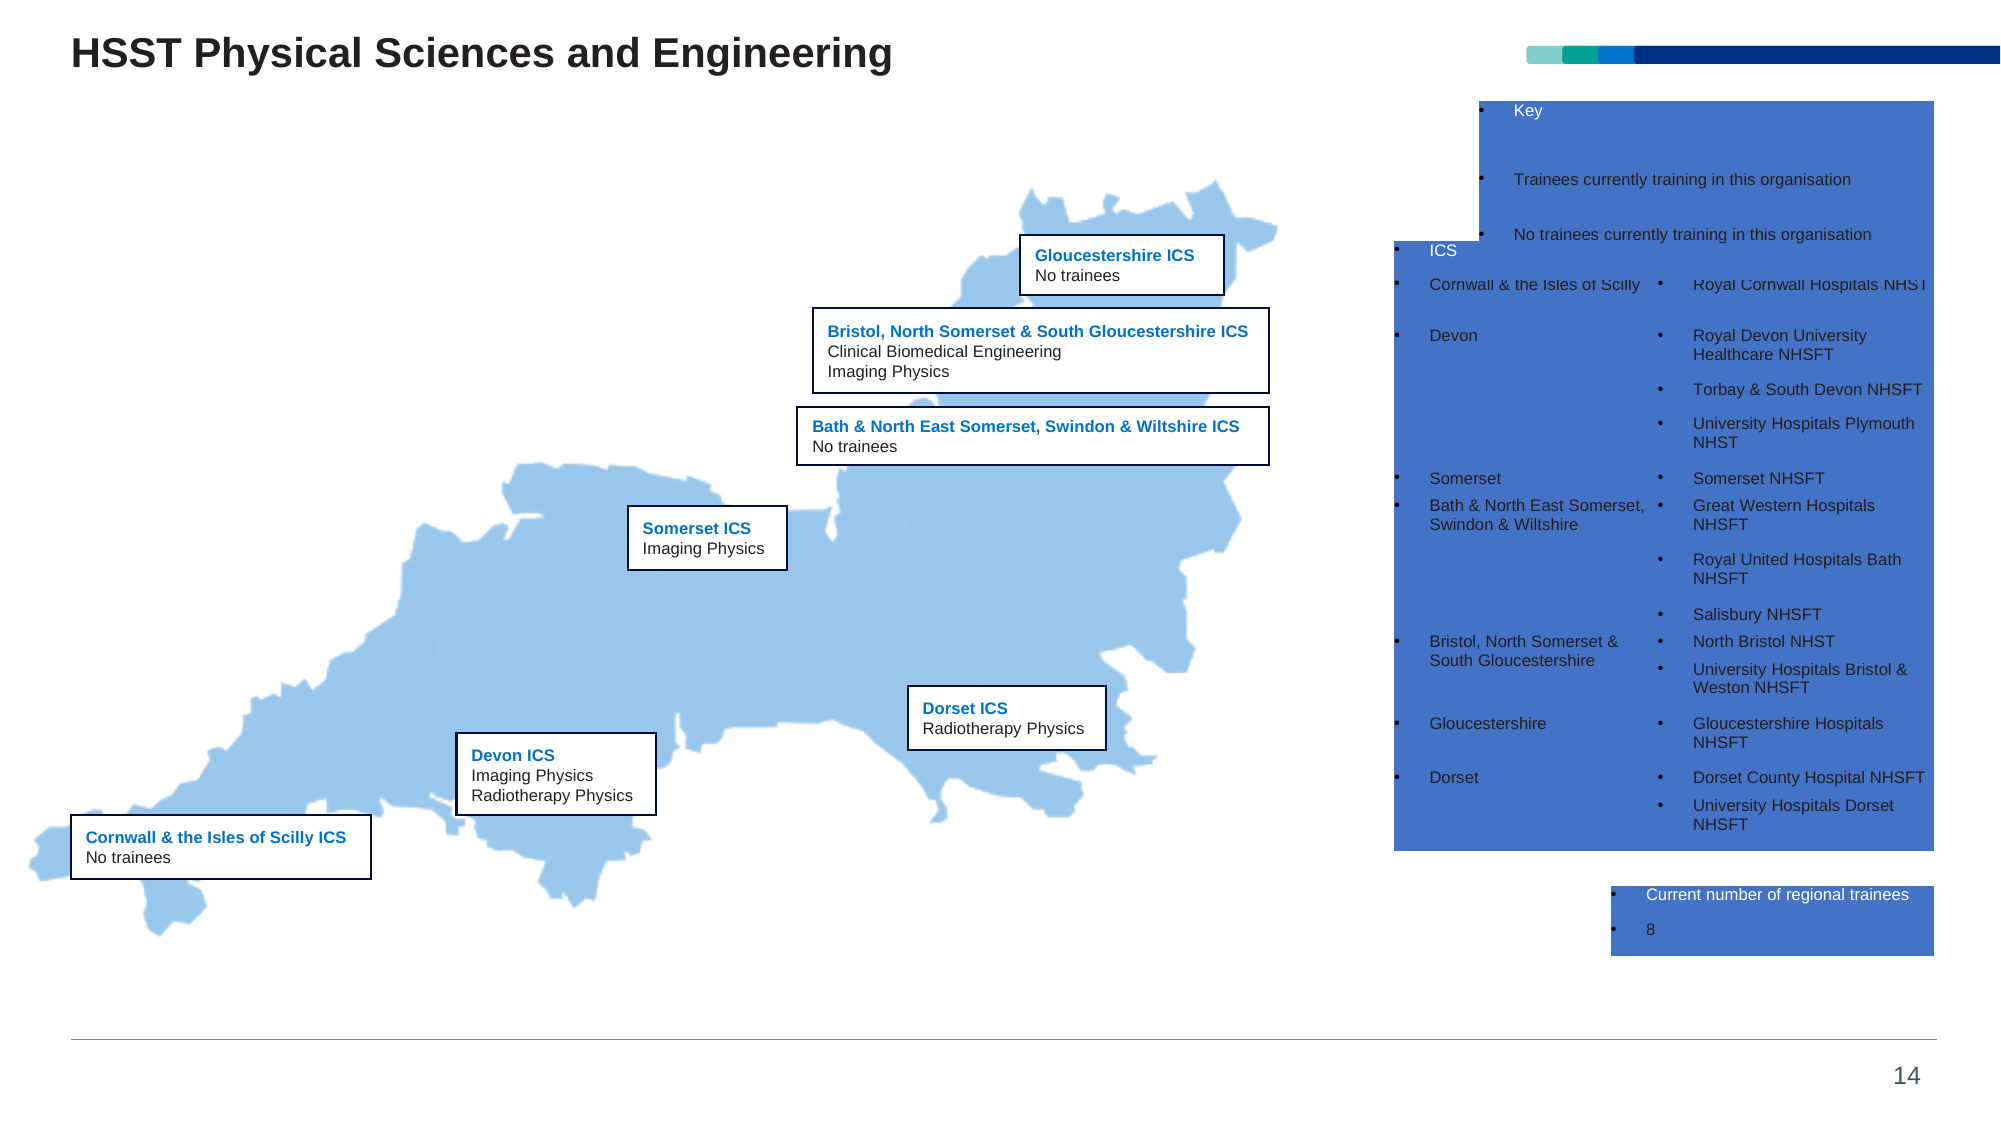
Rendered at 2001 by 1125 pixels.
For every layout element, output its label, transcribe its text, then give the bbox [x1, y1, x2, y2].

table_cell Somerset [1394, 469, 1658, 496]
table_header Key [1479, 101, 1877, 170]
text_box Bristol, North Somerset & South Gloucestershire ICS Clinical Biomedical Engineering Imaging Physics [813, 308, 1269, 393]
table_cell North Bristol NHST [1658, 632, 1934, 660]
table_cell Salisbury NHSFT [1658, 605, 1934, 632]
table_cell Royal Devon University Healthcare NHSFT [1658, 326, 1934, 380]
table_cell Somerset NHSFT [1658, 469, 1934, 496]
table_cell [1877, 225, 1934, 280]
table_cell Great Western Hospitals NHSFT [1658, 496, 1934, 551]
table_header [1877, 101, 1934, 170]
table_cell Bristol, North Somerset & South Gloucestershire [1394, 632, 1658, 714]
table_cell Royal United Hospitals Bath NHSFT [1658, 551, 1934, 605]
table_cell Gloucestershire [1394, 714, 1658, 769]
table_header Current number of regional trainees [1611, 886, 1934, 921]
table_cell 8 [1611, 921, 1934, 956]
table_cell Trainees currently training in this organisation [1479, 170, 1877, 225]
table_cell Bath & North East Somerset, Swindon & Wiltshire [1394, 496, 1658, 632]
table_cell No trainees currently training in this organisation [1479, 225, 1877, 280]
title HSST Physical Sciences and Engineering [70, 32, 1513, 79]
text_box Devon ICS Imaging Physics Radiotherapy Physics [456, 733, 656, 815]
text_box Dorset ICS Radiotherapy Physics [908, 686, 1106, 750]
text_box Bath & North East Somerset, Swindon & Wiltshire ICS No trainees [797, 407, 1269, 465]
table_header ICS [1394, 241, 1479, 275]
table_cell [1877, 170, 1934, 225]
table_cell University Hospitals Dorset NHSFT [1658, 796, 1934, 851]
text_box Gloucestershire ICS No trainees [1020, 235, 1224, 295]
text_box Somerset ICS Imaging Physics [628, 506, 787, 570]
table_cell Devon [1394, 326, 1658, 469]
table_cell University Hospitals Bristol & Weston NHSFT [1658, 660, 1934, 714]
table_cell Cornwall & the Isles of Scilly [1394, 275, 1658, 326]
table_cell Torbay & South Devon NHSFT [1658, 380, 1934, 414]
table_cell University Hospitals Plymouth NHST [1658, 414, 1934, 469]
table_cell Gloucestershire Hospitals NHSFT [1658, 714, 1934, 769]
table_cell Dorset County Hospital NHSFT [1658, 769, 1934, 796]
picture [20, 172, 1291, 961]
text_box Cornwall & the Isles of Scilly ICS No trainees [71, 815, 371, 879]
table_cell Dorset [1394, 769, 1658, 851]
table_cell Royal Cornwall Hospitals NHST [1658, 280, 1934, 326]
